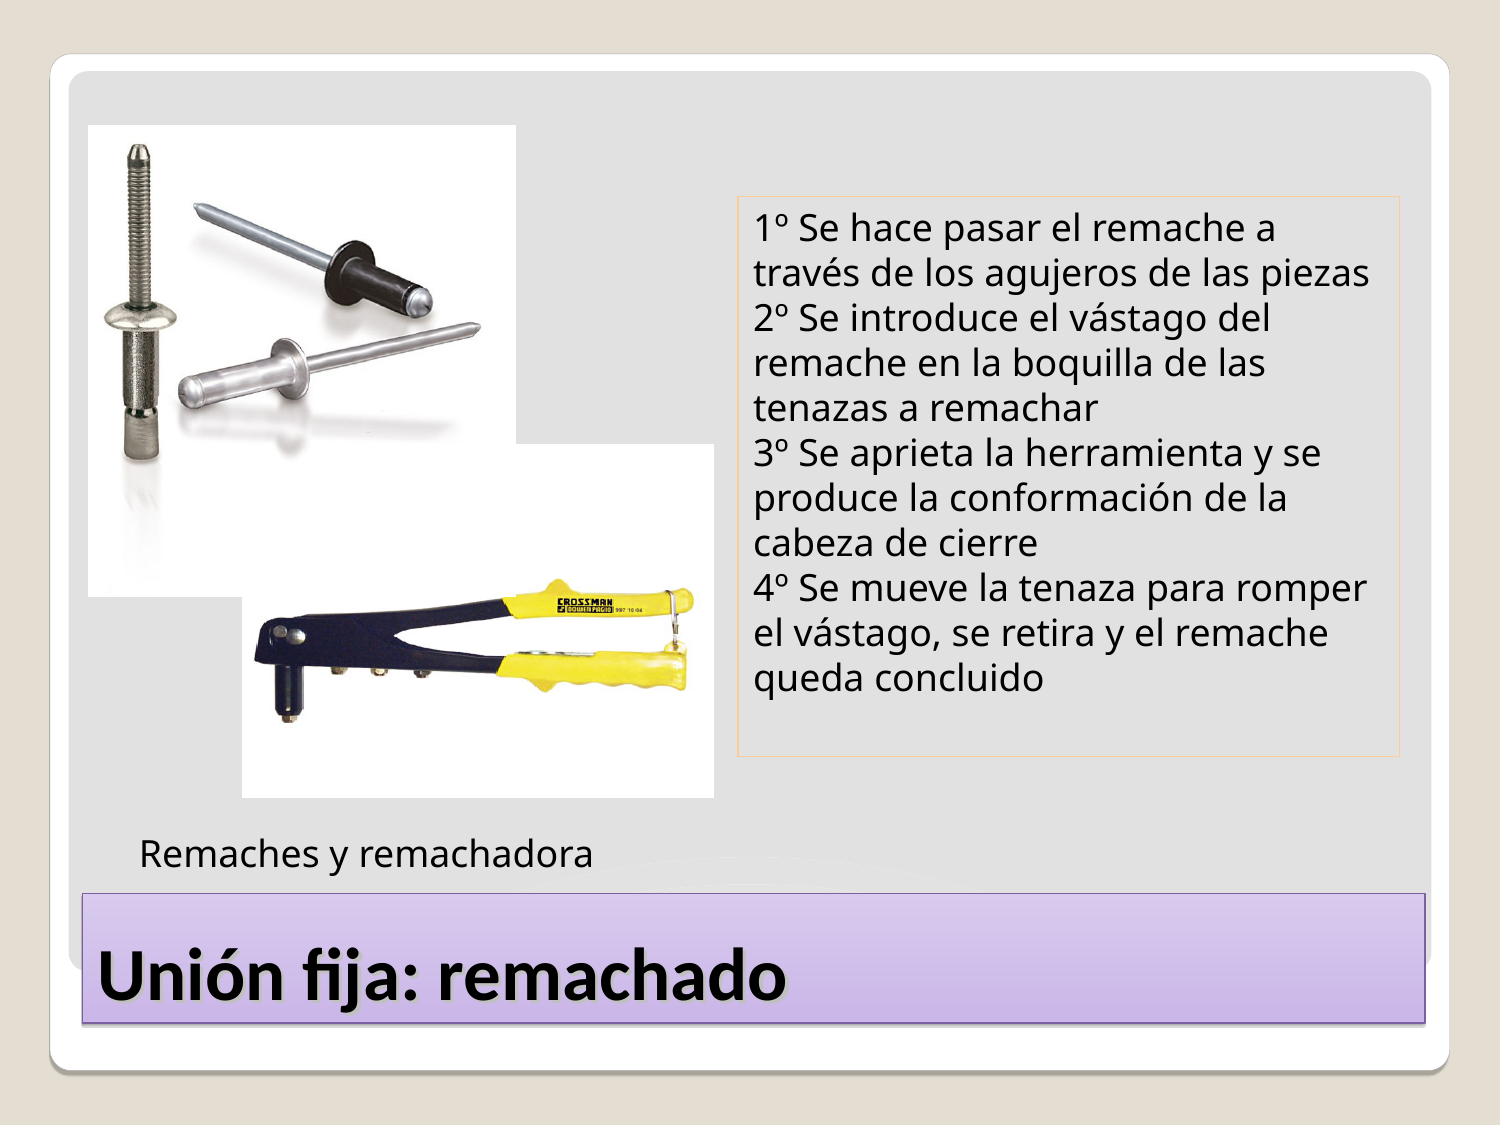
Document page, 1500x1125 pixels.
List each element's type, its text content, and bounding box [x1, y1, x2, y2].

text_box Remaches y remachadora [123, 822, 715, 883]
text_box 1º Se hace pasar el remache a través de los agujeros de las piezas 2º Se introduce el vástago del remache en la boquilla de las tenazas a remachar 3º Se aprieta la herramienta y se produce la conformación de la cabeza de cierre 4º Se mueve la tenaza para romper el vástago, se retira y el remache queda concluido [738, 196, 1400, 757]
picture [88, 125, 714, 798]
title Unión fija: remachado [82, 893, 1426, 1024]
